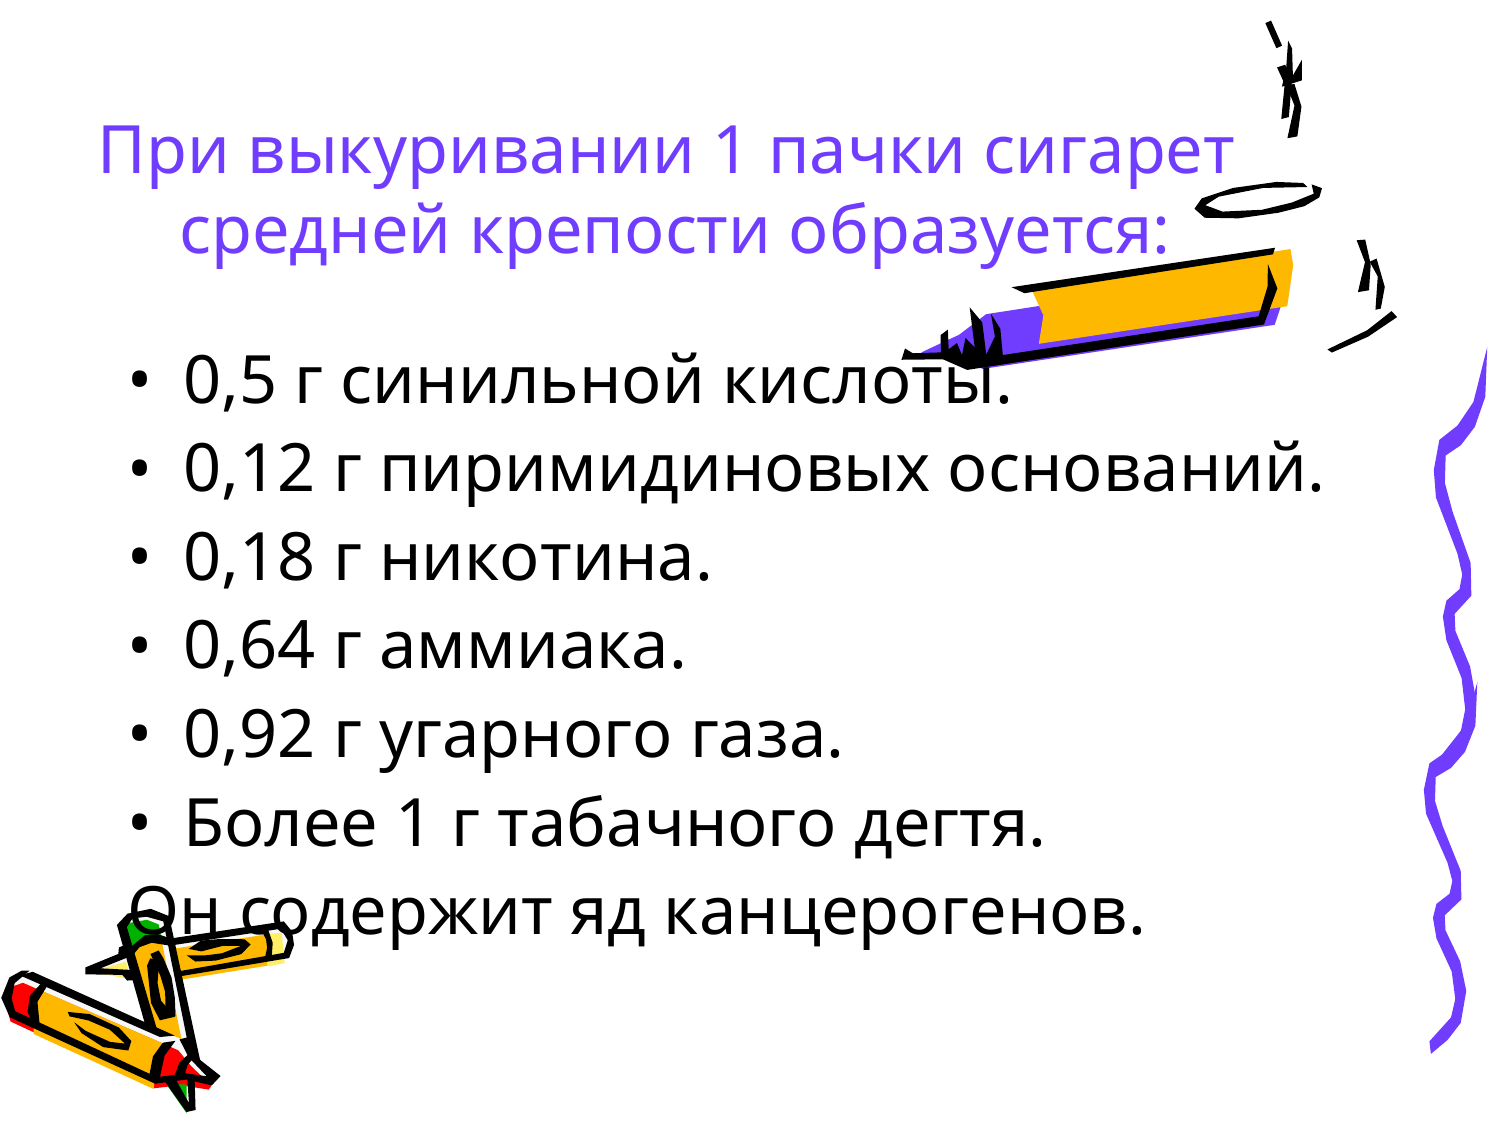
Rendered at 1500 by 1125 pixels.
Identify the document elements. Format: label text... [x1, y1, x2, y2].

title При выкуривании 1 пачки сигарет средней крепости образуется: [92, 97, 1259, 275]
list 0,5 г синильной кислоты. 0,12 г пиримидиновых оснований. 0,18 г никотина. 0,64 г аммиака. 0,92 г угарного газа. Более 1 г табачного дегтя. Он содержит яд канцерогенов. [112, 338, 1375, 983]
